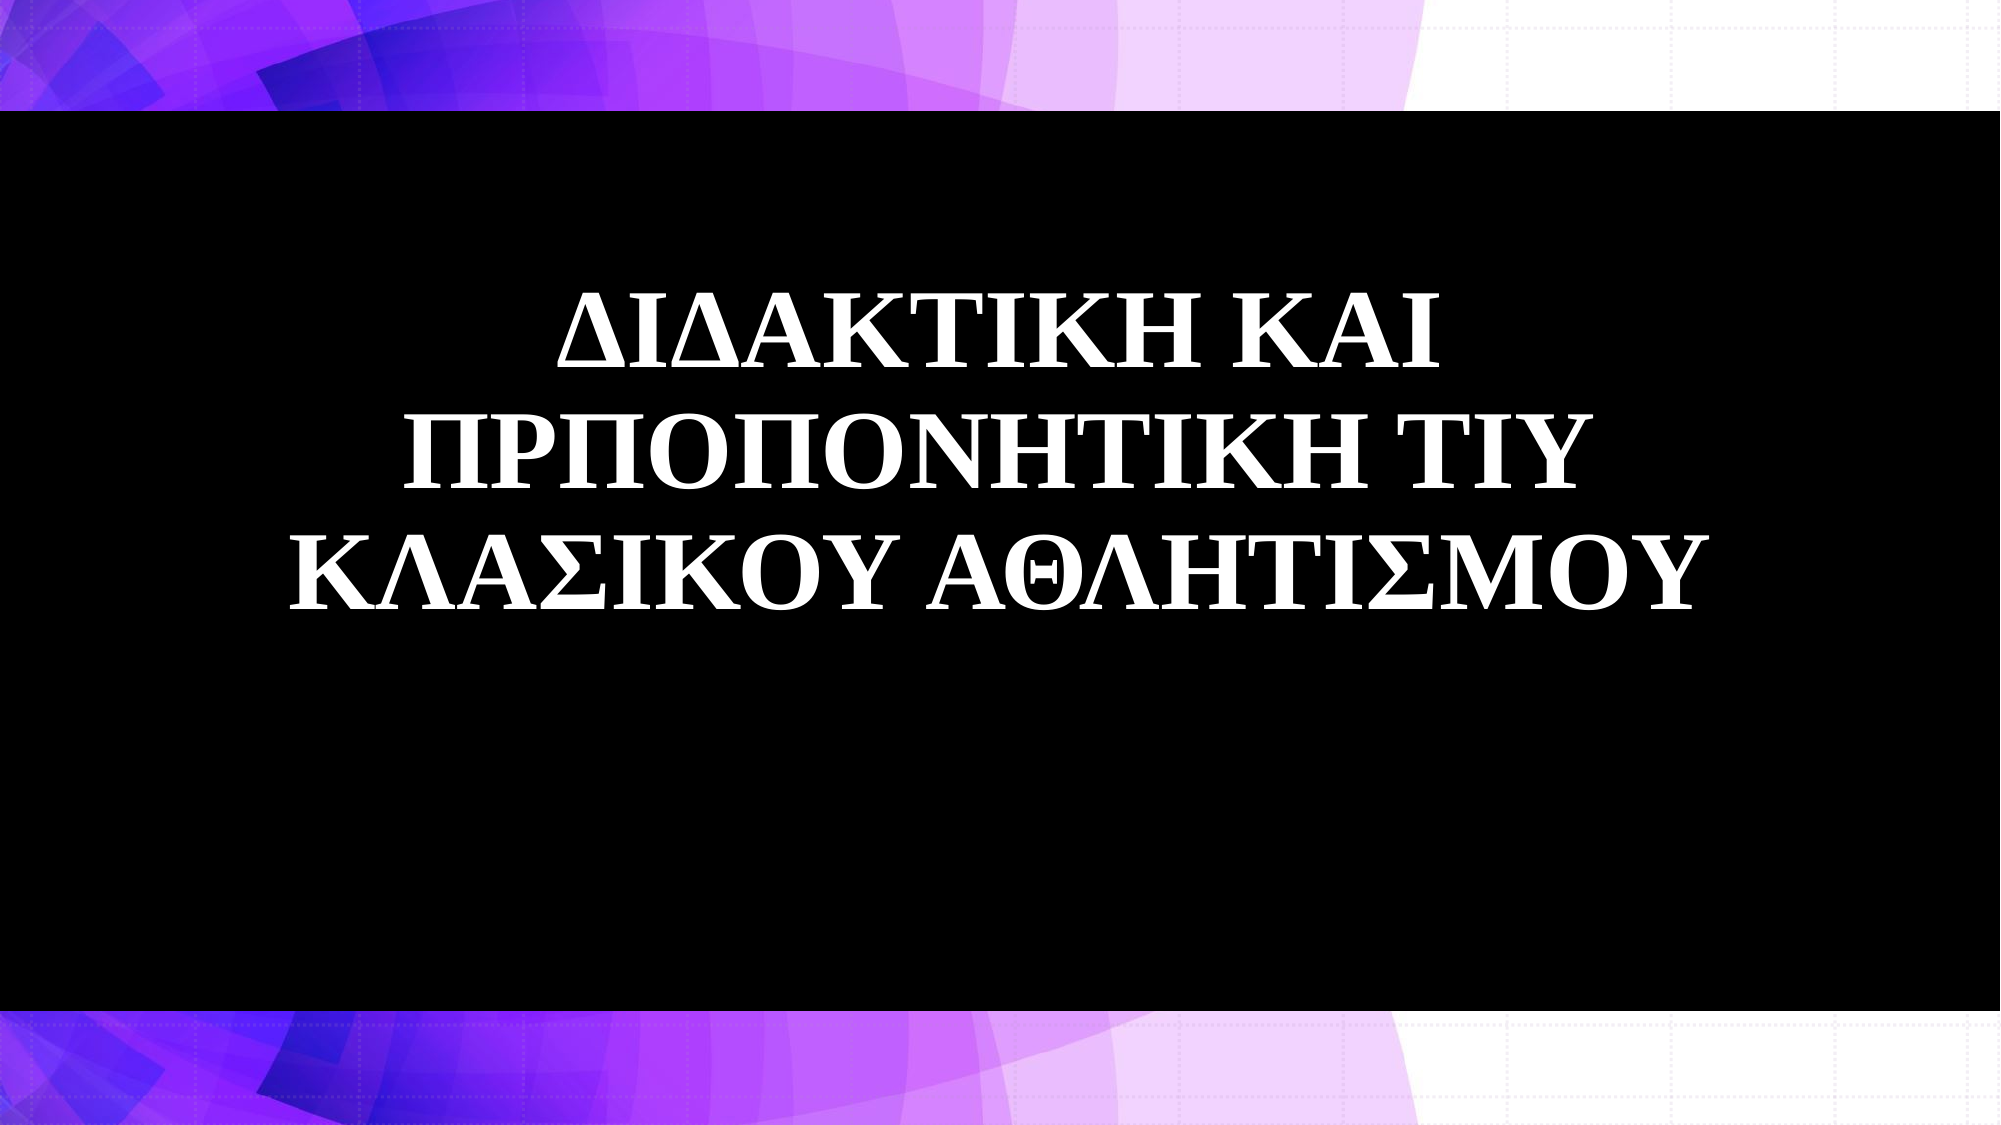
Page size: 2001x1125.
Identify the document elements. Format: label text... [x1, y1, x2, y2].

title ΔΙΔΑΚΤΙΚΗ ΚΑΙ ΠΡΠΟΠΟΝΗΤΙΚΗ ΤΙΥ ΚΛΑΣΙΚΟΥ ΑΘΛΗΤΙΣΜΟΥ [249, 119, 1750, 642]
picture [0, 0, 2000, 112]
text_box [0, 112, 2000, 1011]
picture [0, 1011, 2000, 1125]
